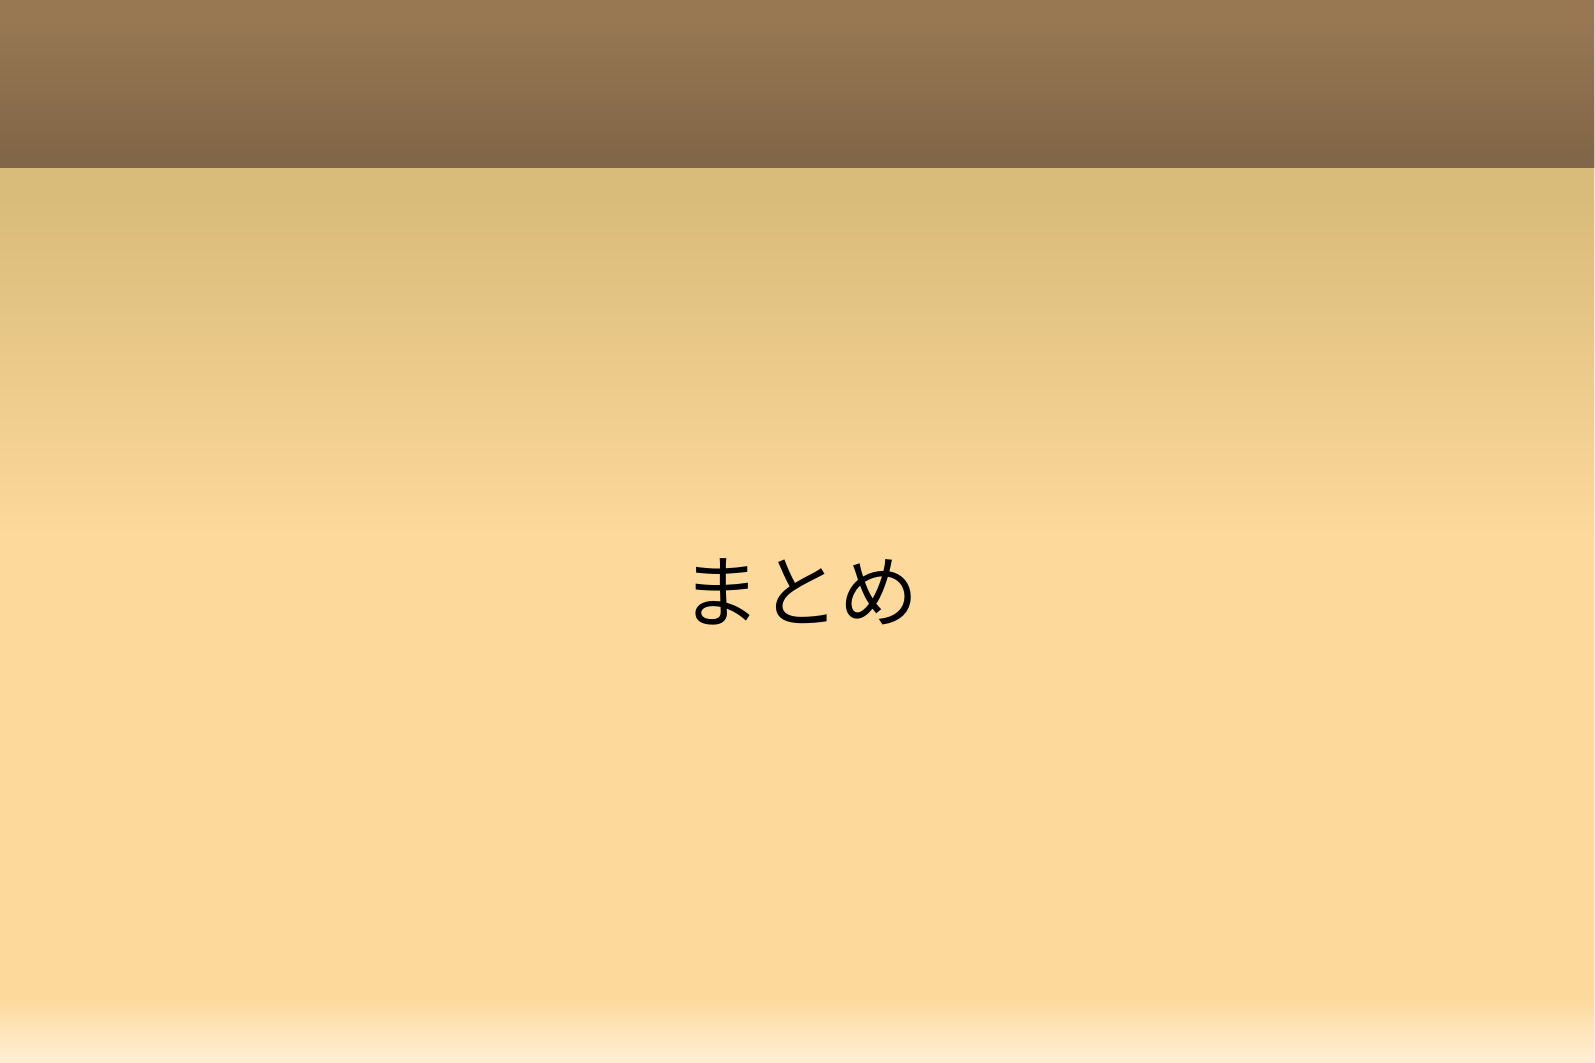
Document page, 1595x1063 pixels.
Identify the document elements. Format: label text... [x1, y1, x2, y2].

picture [0, 0, 1595, 1063]
subtitle まとめ [82, 243, 1518, 945]
